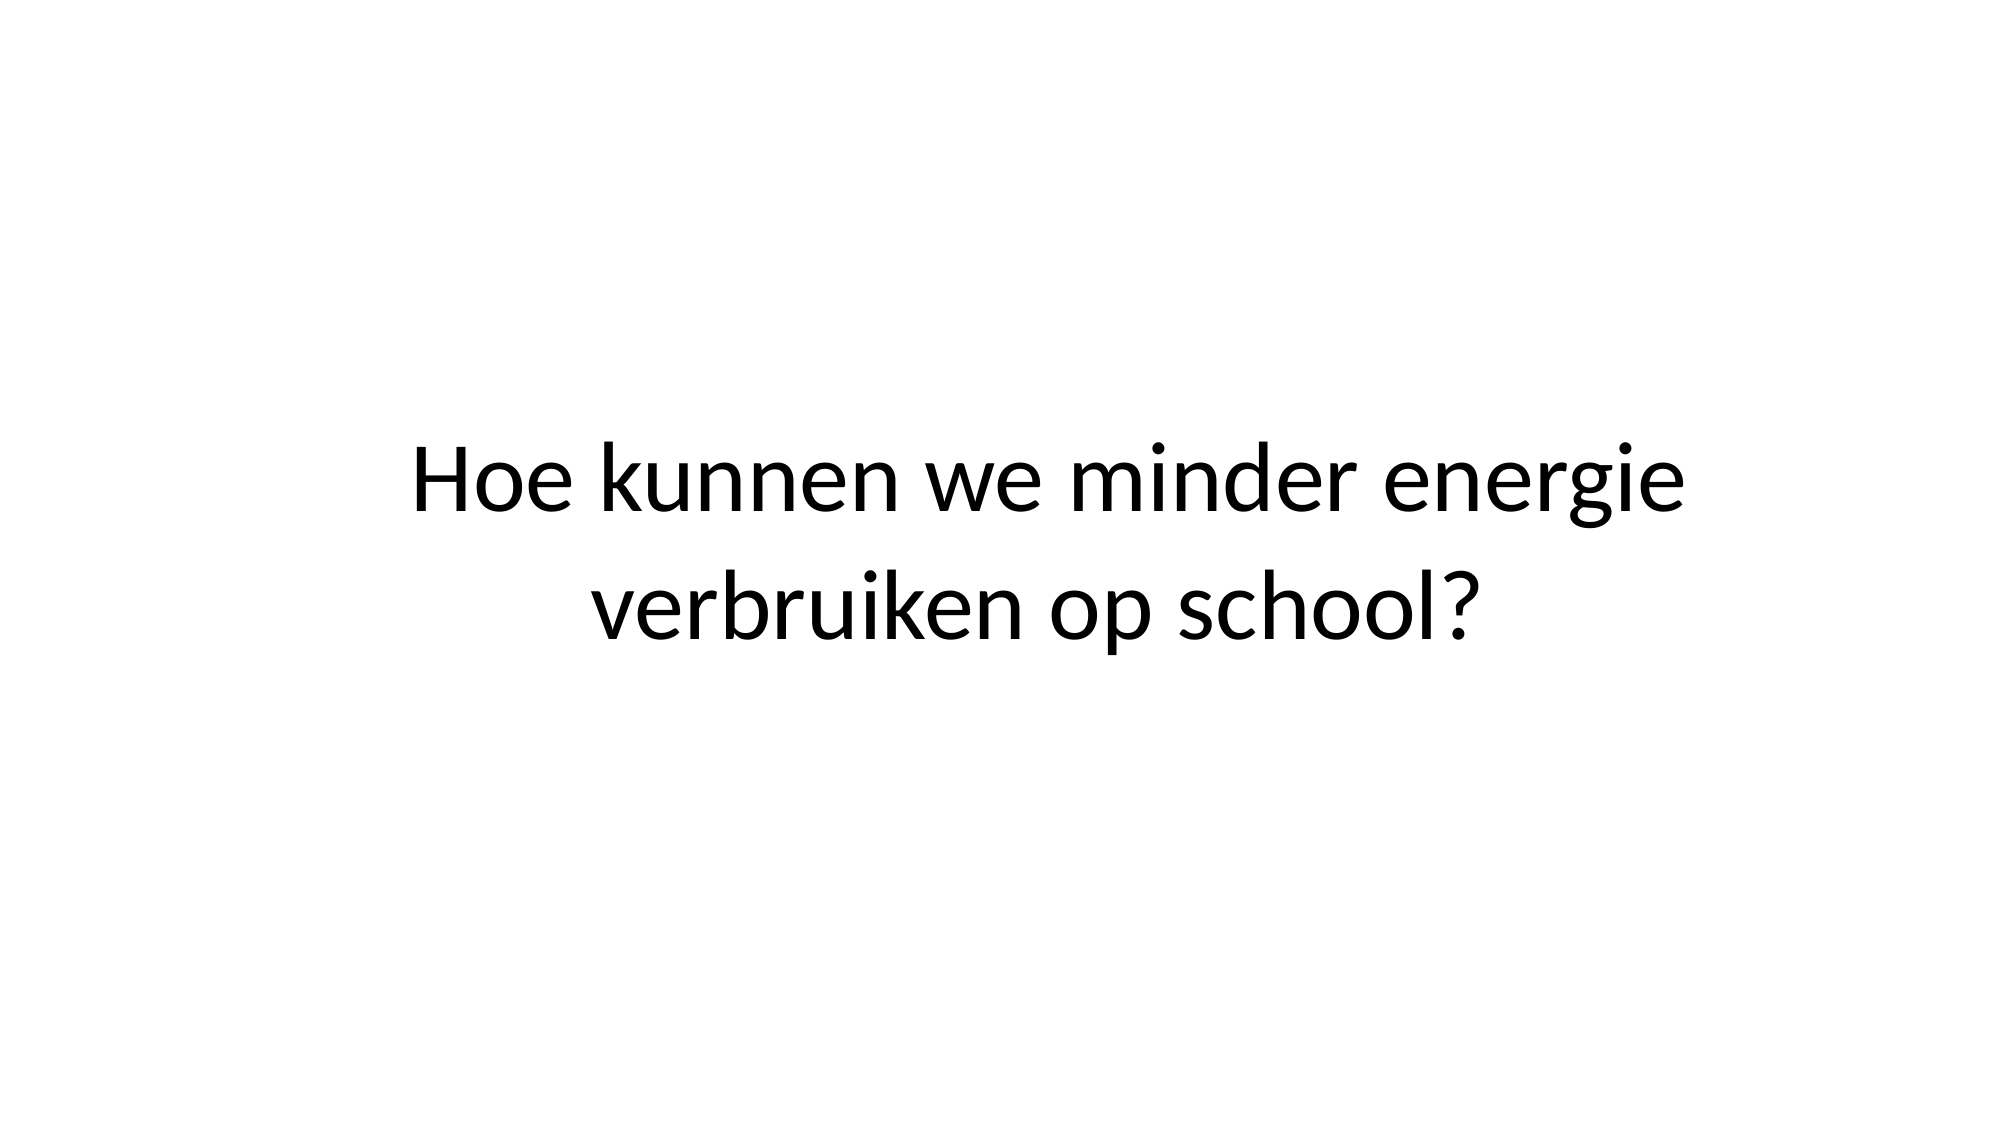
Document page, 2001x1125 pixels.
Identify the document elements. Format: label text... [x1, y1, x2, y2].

text_box Hoe kunnen we minder energie verbruiken op school? [379, 330, 1719, 665]
